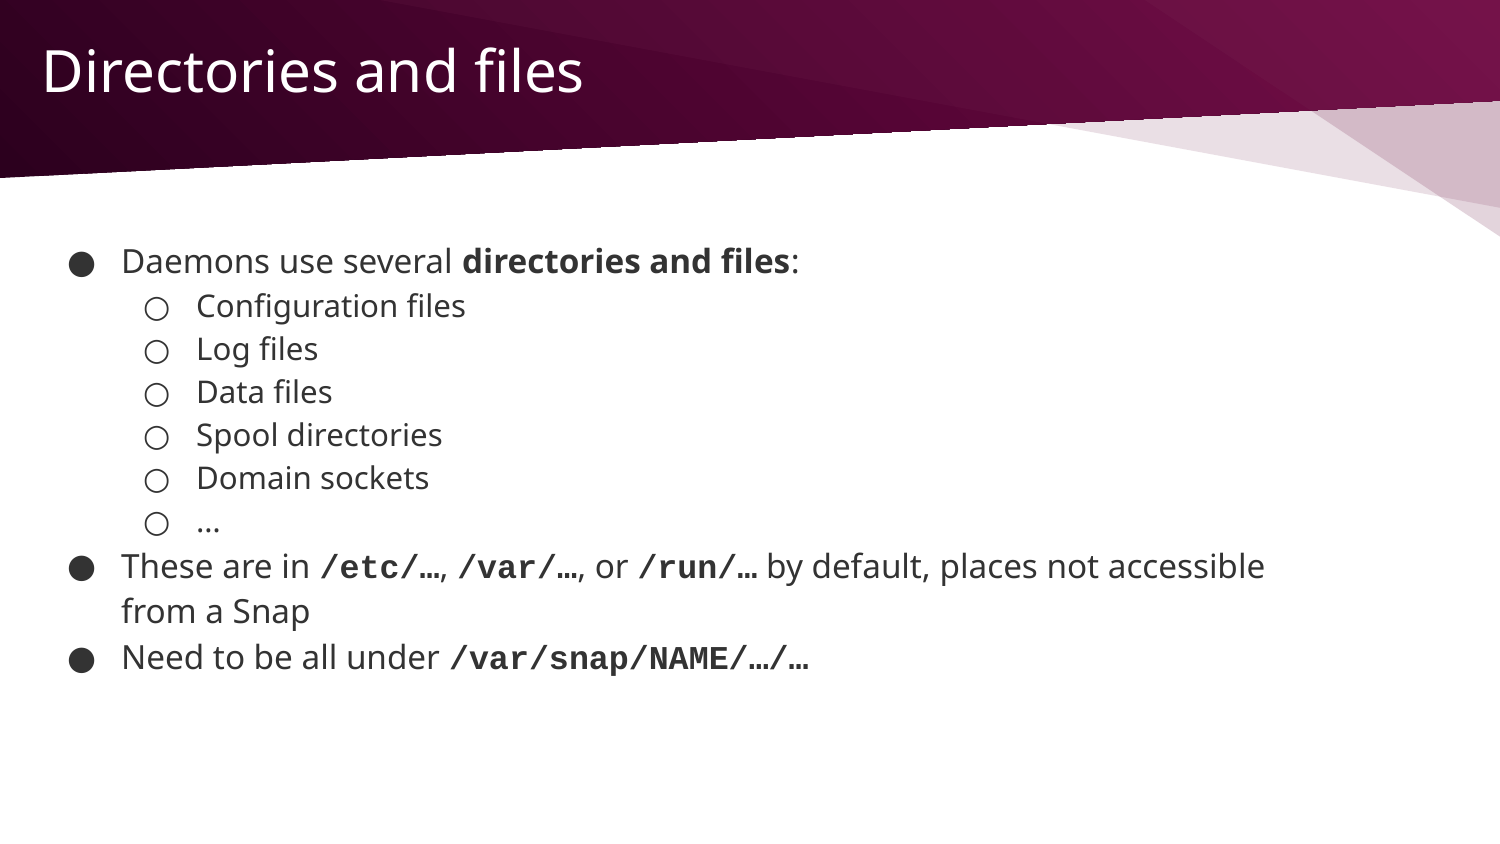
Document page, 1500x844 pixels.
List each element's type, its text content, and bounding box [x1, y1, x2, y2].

title Directories and files [41, 5, 1336, 134]
list Daemons use several directories and files: Configuration files Log files Data files Spool directories Domain sockets … These are in /etc/…, /var/…, or /run/… by default, places not accessible from a Snap Need to be all under /var/snap/NAME/…/… [35, 229, 1324, 789]
